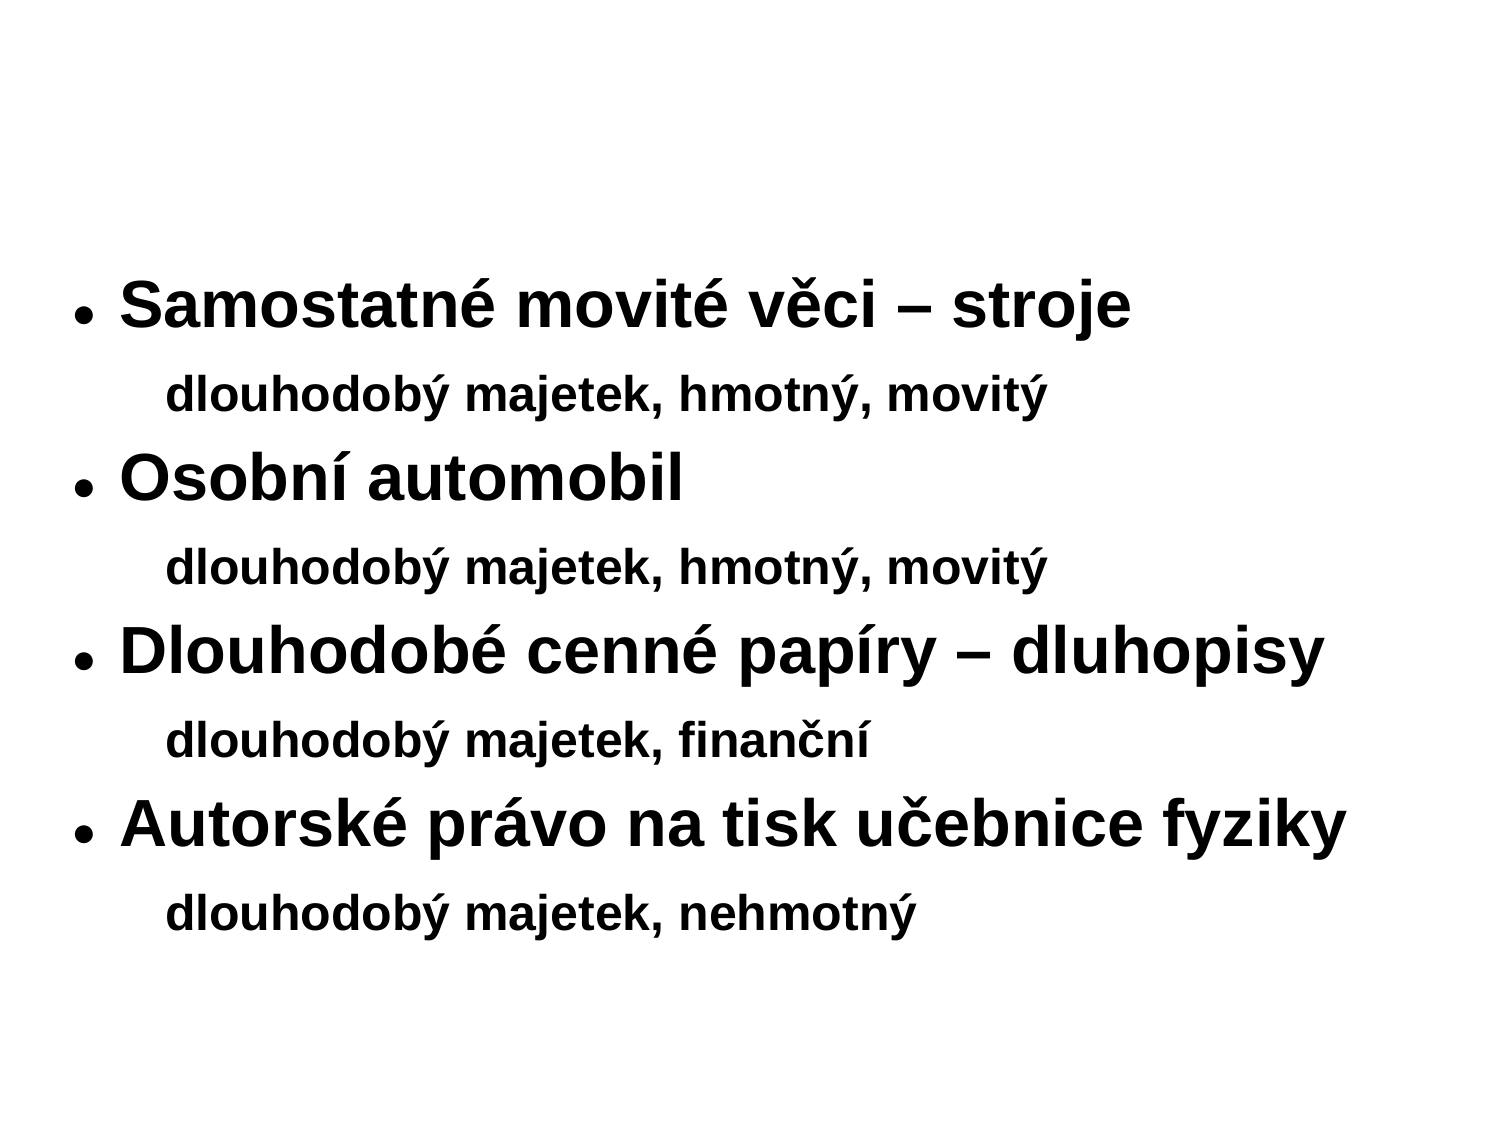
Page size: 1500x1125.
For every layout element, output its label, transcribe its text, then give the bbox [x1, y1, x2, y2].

list ● Samostatné movité věci – stroje dlouhodobý majetek, hmotný, movitý ● Osobní automobil dlouhodobý majetek, hmotný, movitý ● Dlouhodobé cenné papíry – dluhopisy dlouhodobý majetek, finanční ● Autorské právo na tisk učebnice fyziky dlouhodobý majetek, nehmotný [0, 262, 1426, 1006]
